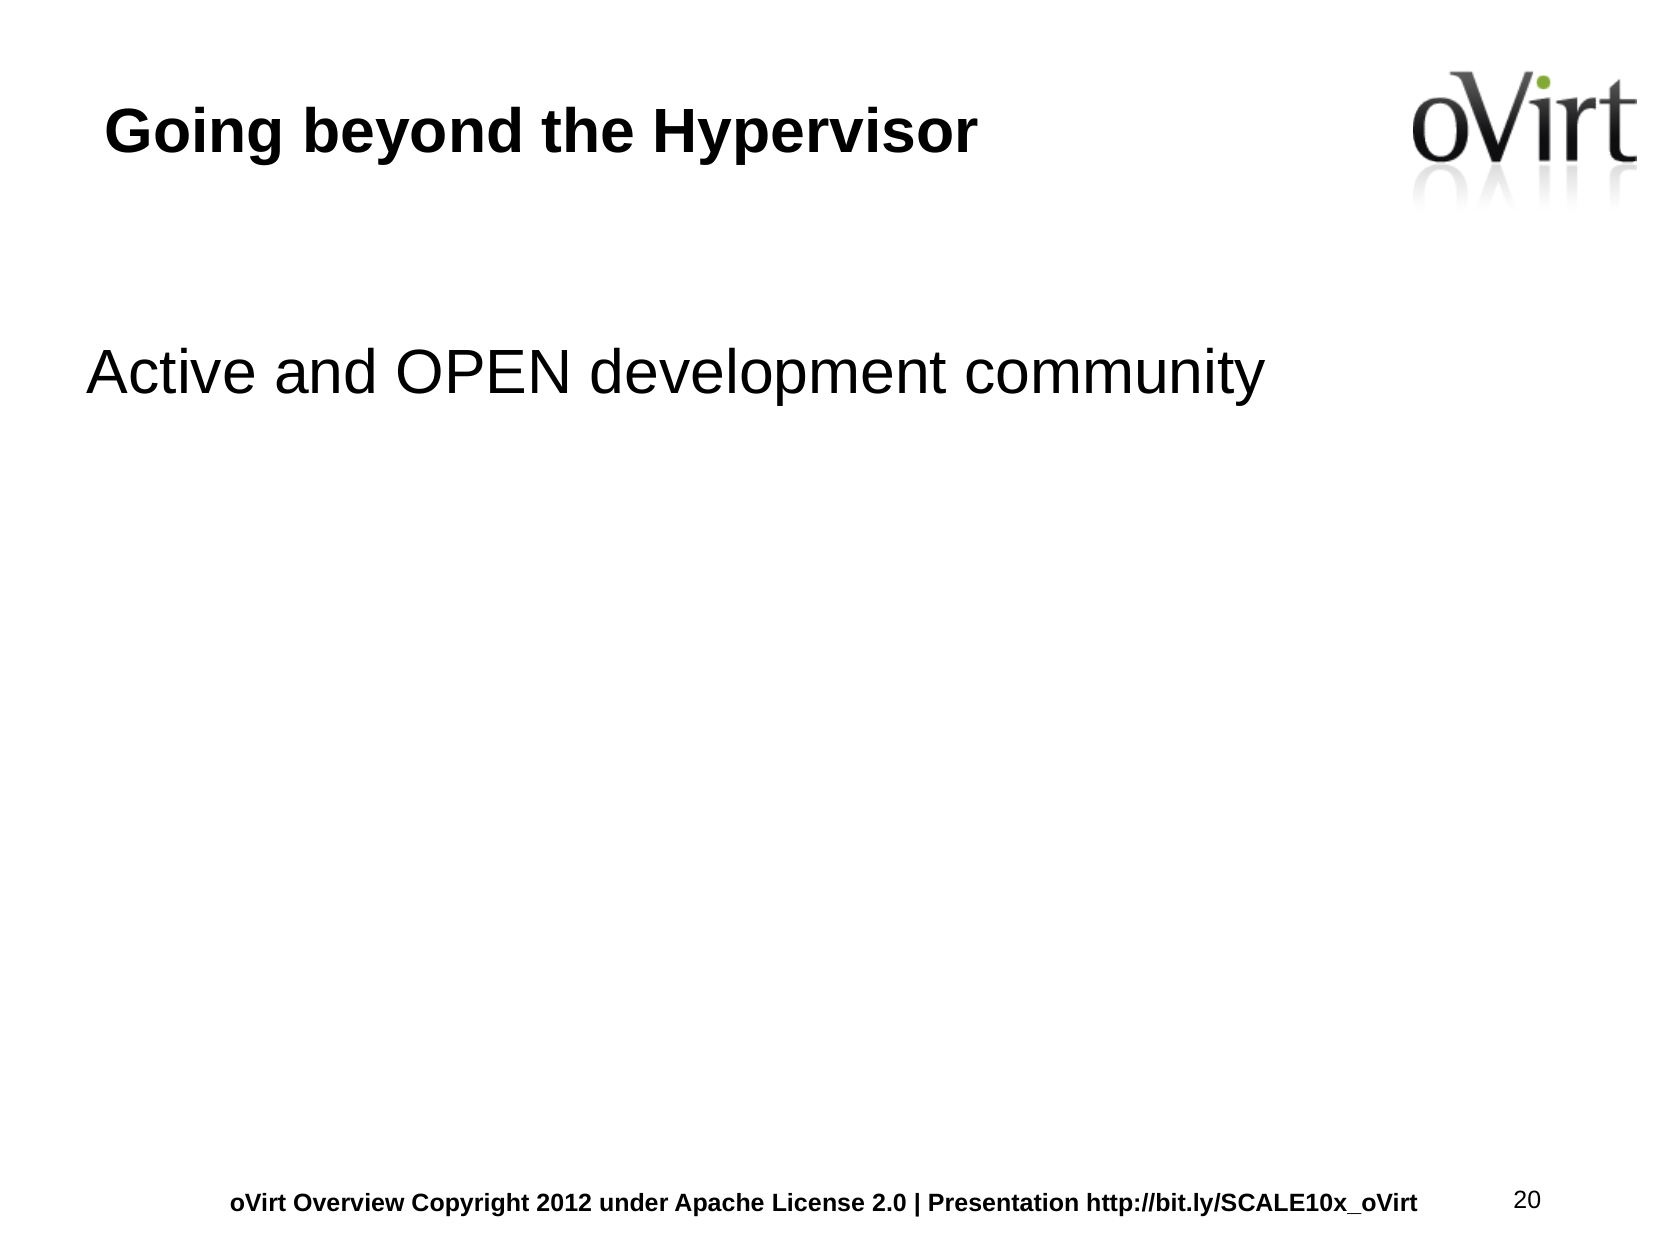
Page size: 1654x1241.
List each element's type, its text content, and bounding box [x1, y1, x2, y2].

title Going beyond the Hypervisor [82, 37, 1303, 226]
picture [1413, 63, 1637, 212]
list Active and OPEN development community [86, 337, 1576, 451]
